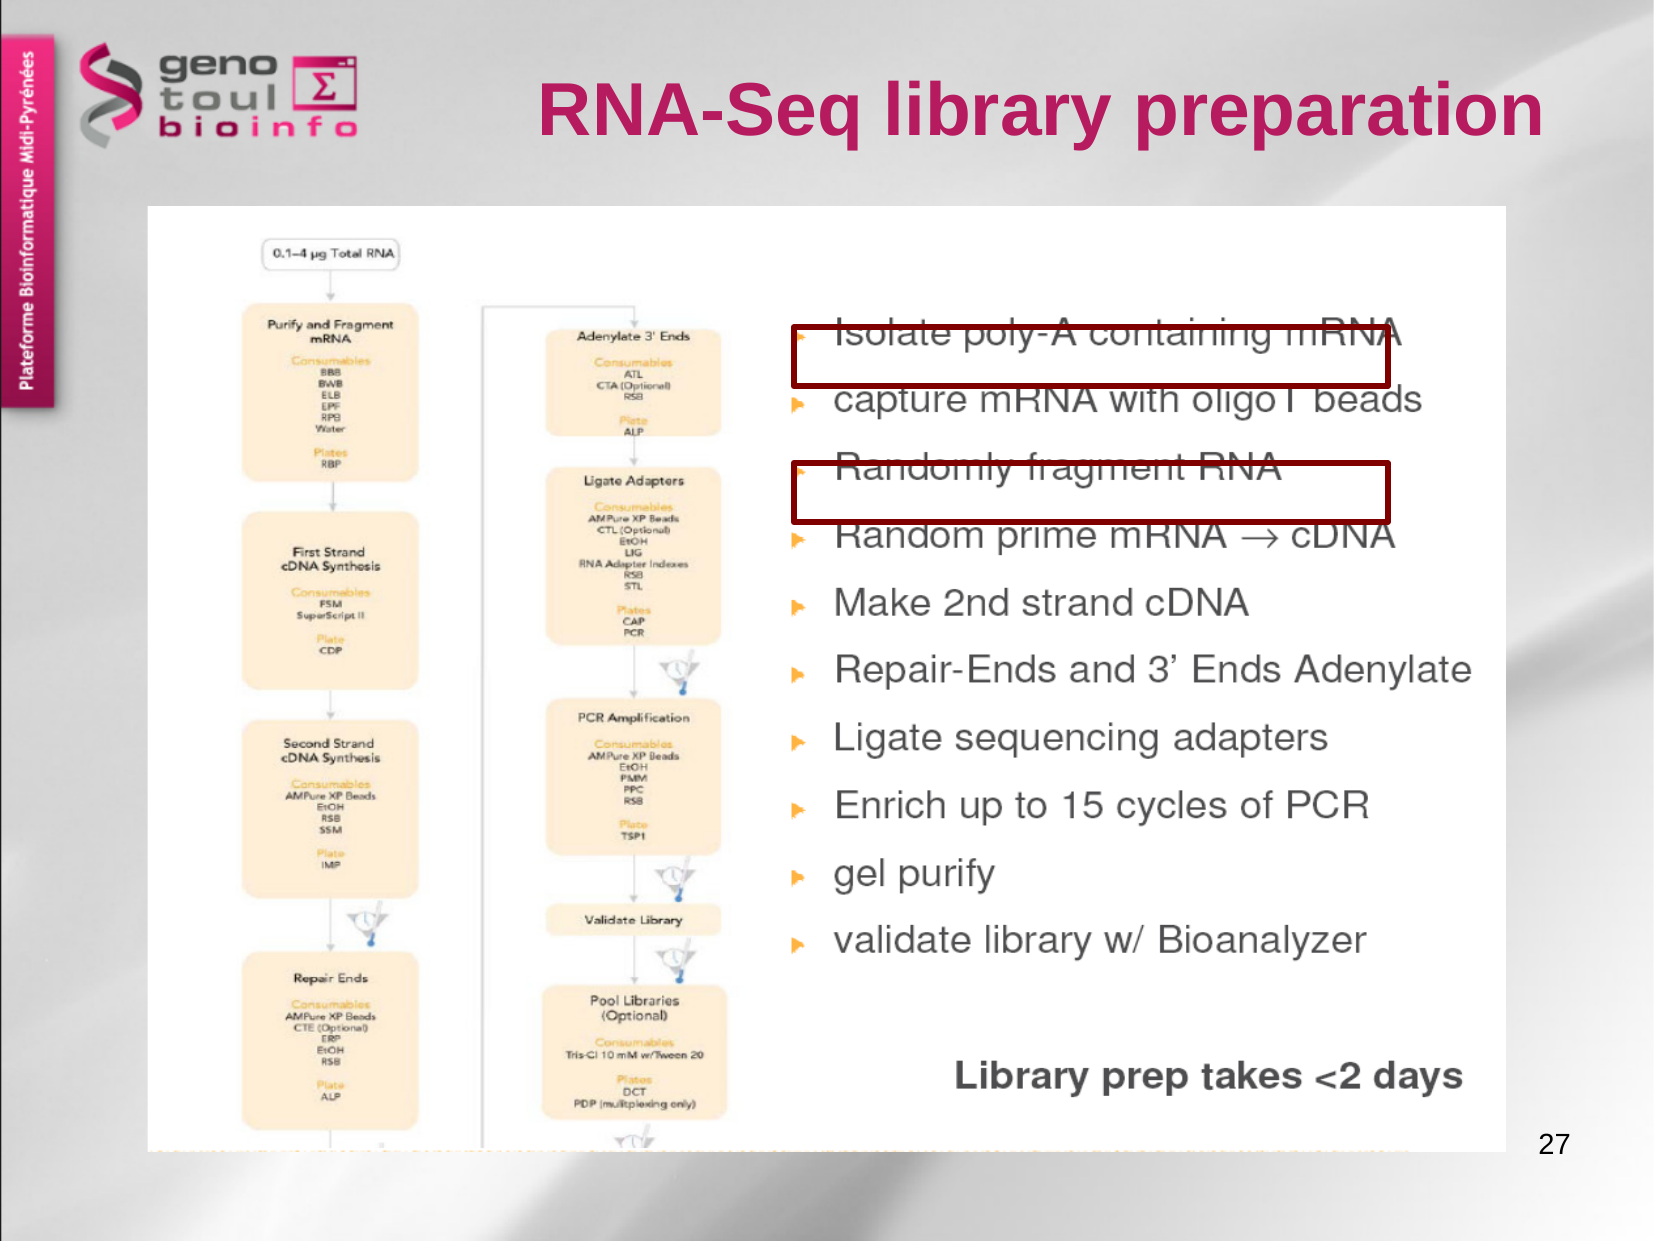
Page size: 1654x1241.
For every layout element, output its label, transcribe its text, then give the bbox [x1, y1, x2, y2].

picture [0, 0, 1654, 1241]
title RNA-Seq library preparation [82, 49, 1568, 178]
